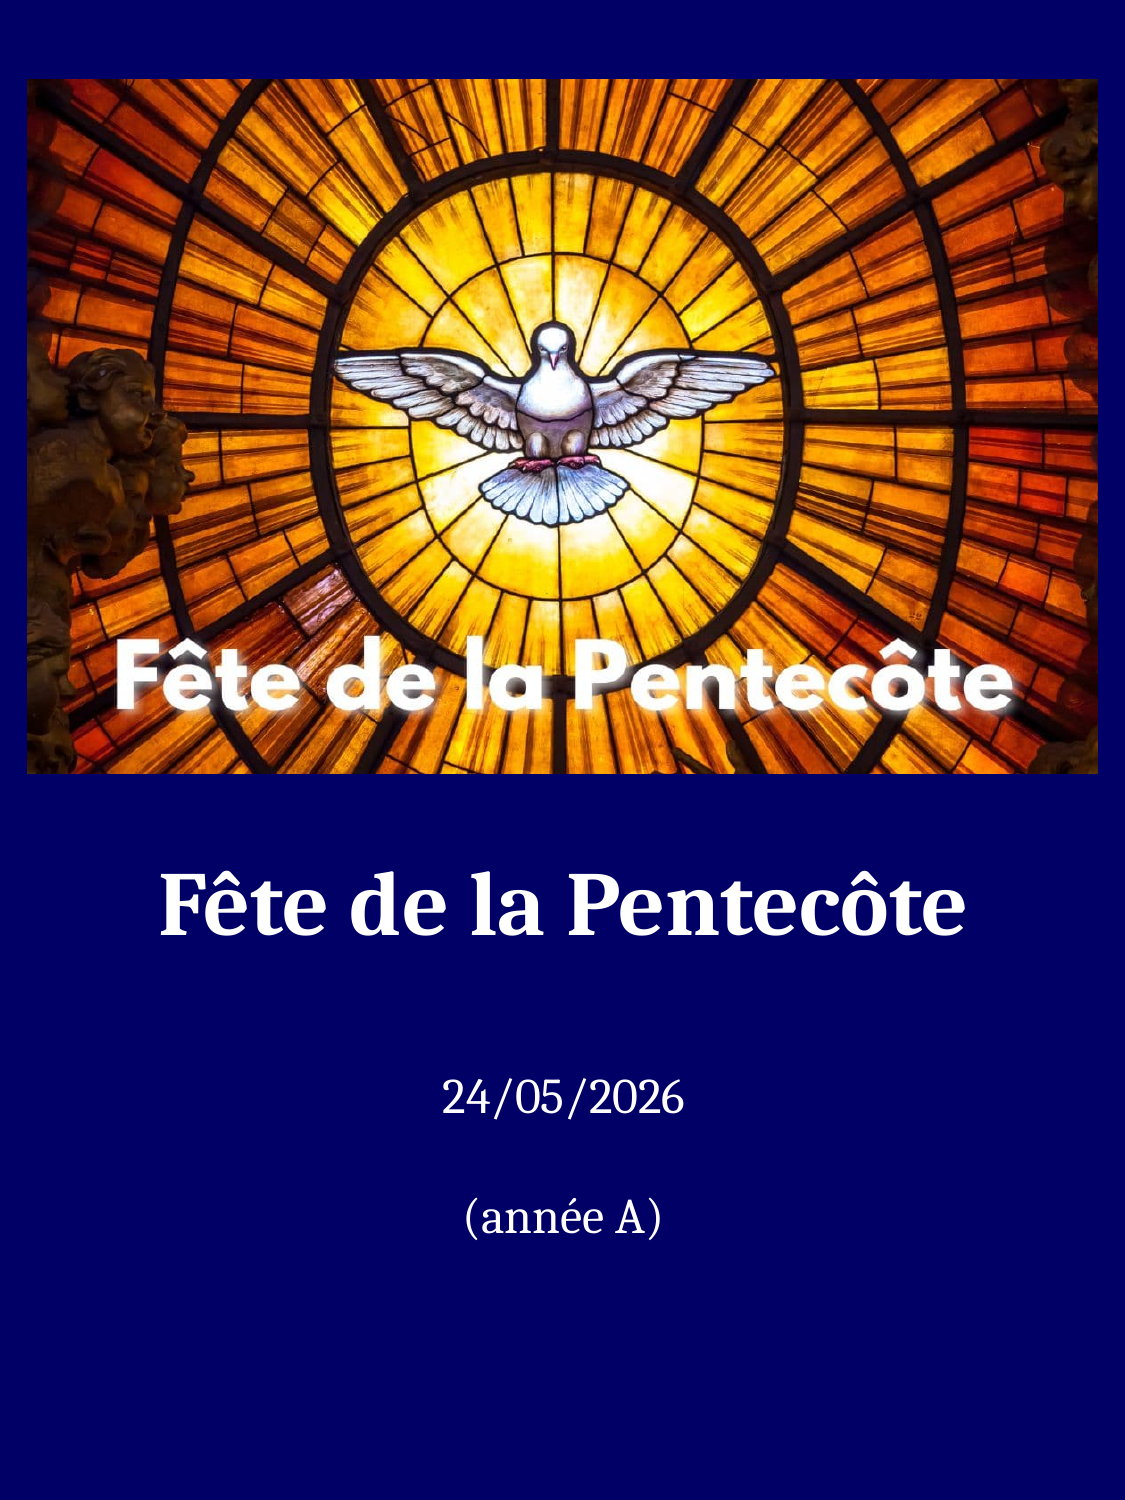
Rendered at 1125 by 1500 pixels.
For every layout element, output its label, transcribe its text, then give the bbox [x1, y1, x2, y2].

text_box Fête de la Pentecôte 24/05/2026 (année A) [144, 774, 984, 1421]
picture [27, 79, 1098, 774]
